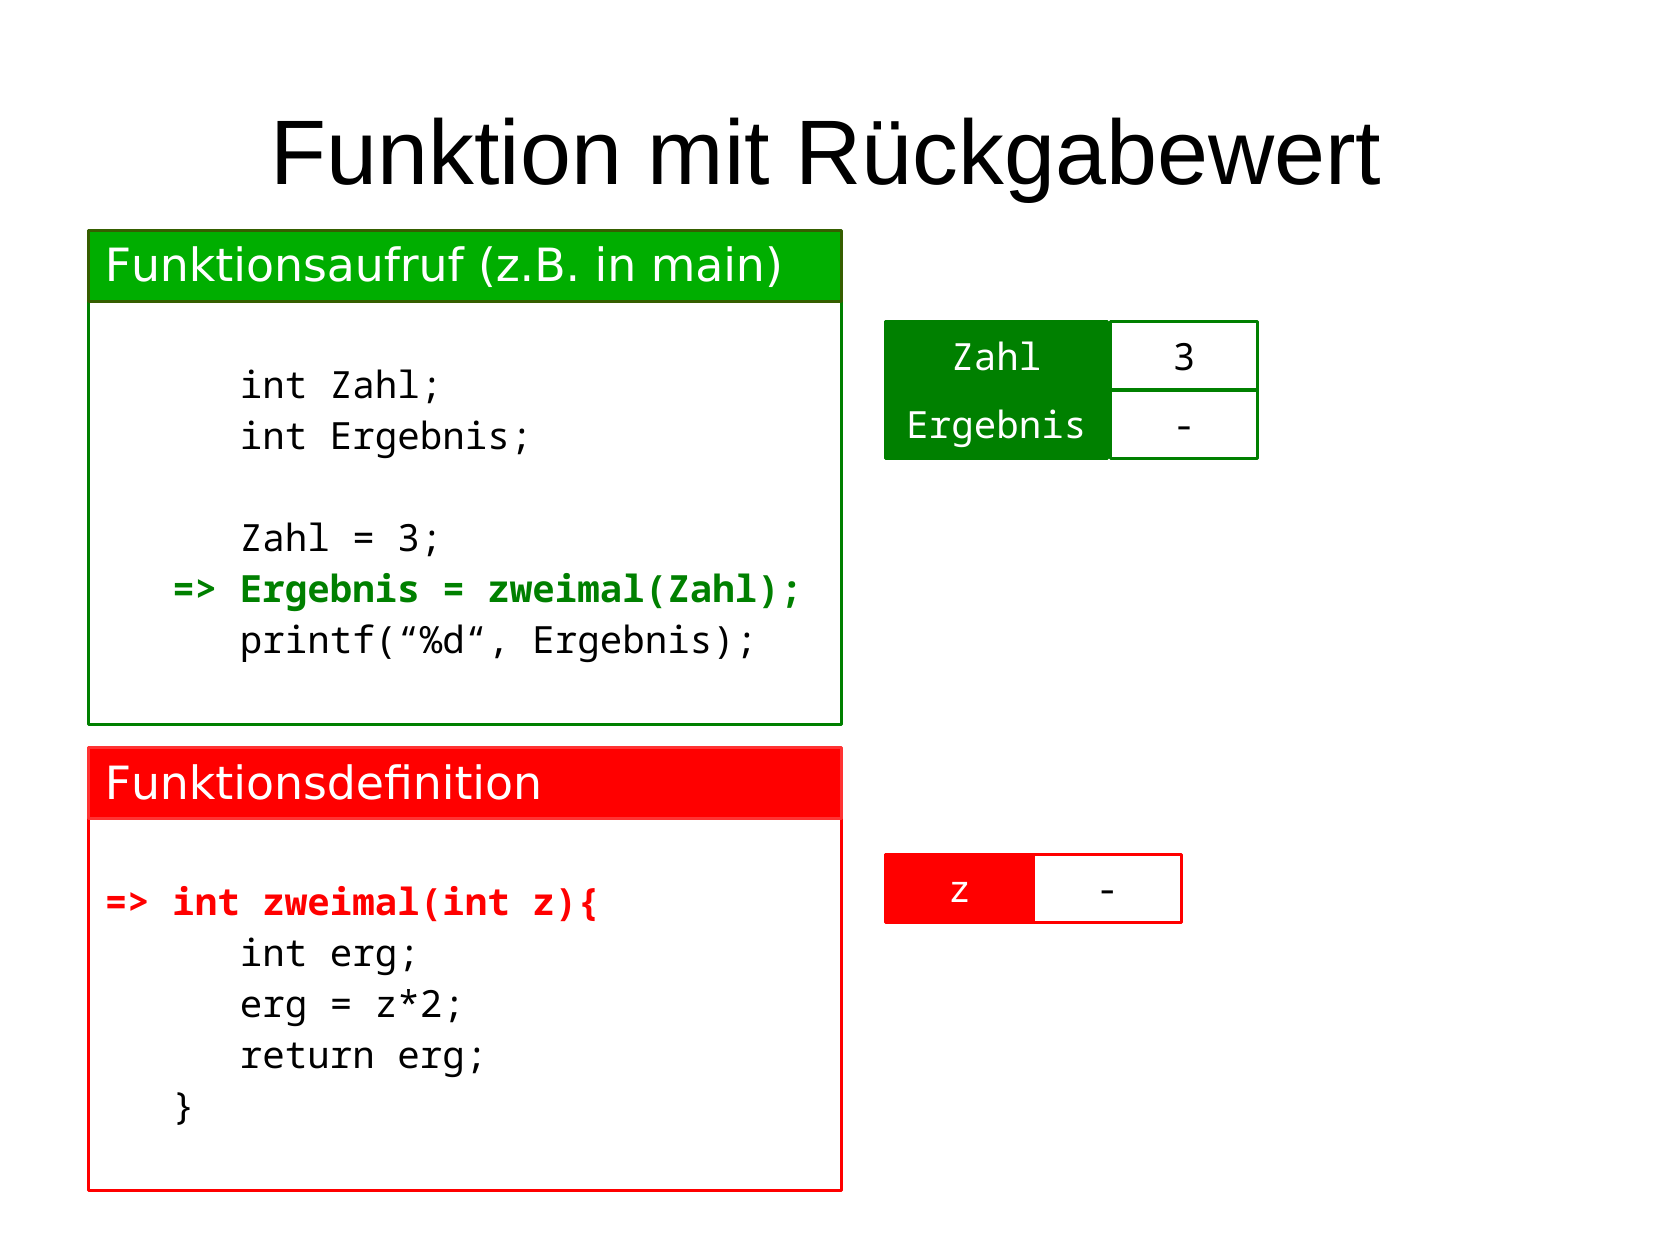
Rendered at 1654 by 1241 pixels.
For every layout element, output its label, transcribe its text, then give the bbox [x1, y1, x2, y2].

text_box => int zweimal(int z){ int erg; erg = z*2; return erg; } [88, 820, 842, 1139]
text_box Zahl [885, 321, 1108, 384]
text_box 3 [1110, 321, 1258, 384]
text_box Funktionsaufruf (z.B. in main) [88, 257, 842, 302]
text_box - [1110, 389, 1258, 452]
text_box Ergebnis [885, 389, 1108, 452]
text_box - [1033, 854, 1182, 916]
title Funktion mit Rückgabewert [82, 49, 1571, 257]
text_box Funktionsdefinition [88, 747, 842, 819]
text_box z [885, 854, 1032, 916]
text_box int Zahl; int Ergebnis; Zahl = 3; => Ergebnis = zweimal(Zahl); printf(“%d“, Ergebnis); [88, 303, 842, 665]
